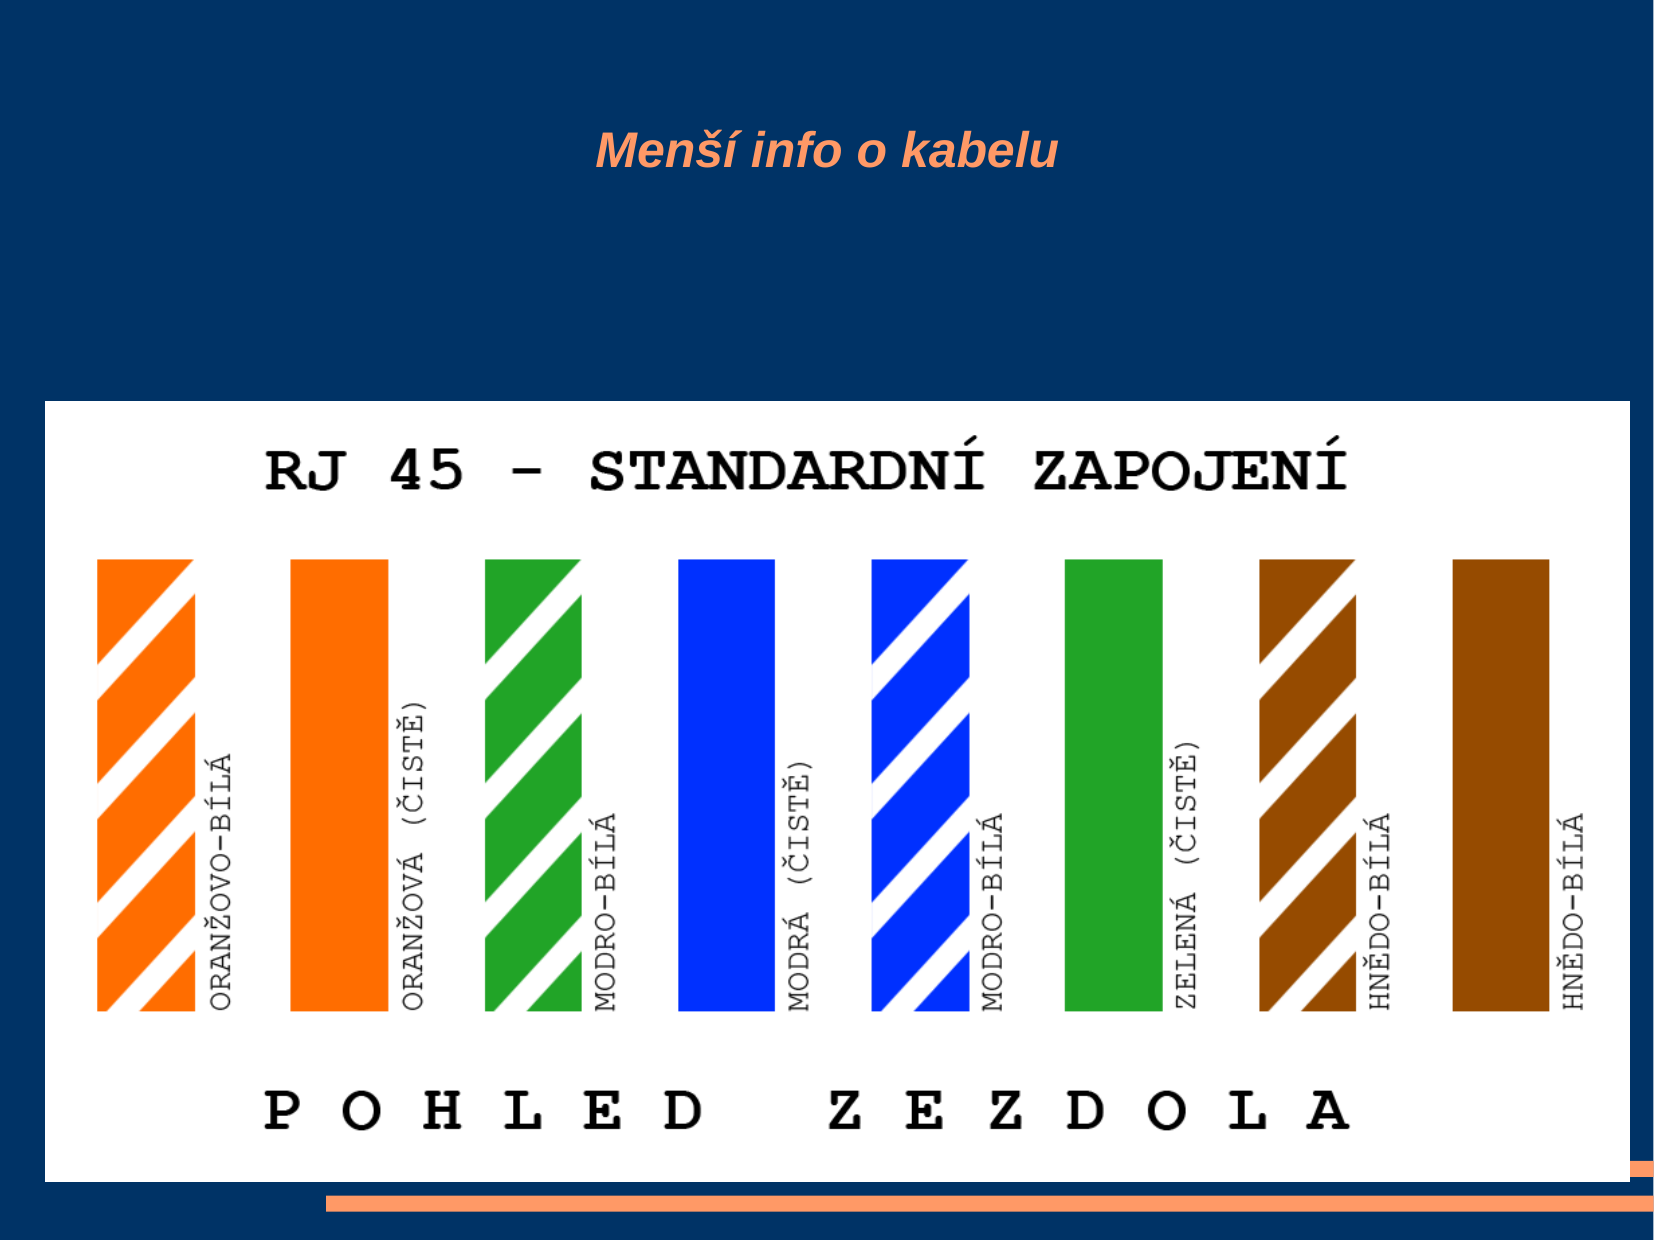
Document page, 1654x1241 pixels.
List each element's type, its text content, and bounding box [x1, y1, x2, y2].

title Menší info o kabelu [121, 46, 1534, 254]
picture [45, 401, 1630, 1182]
